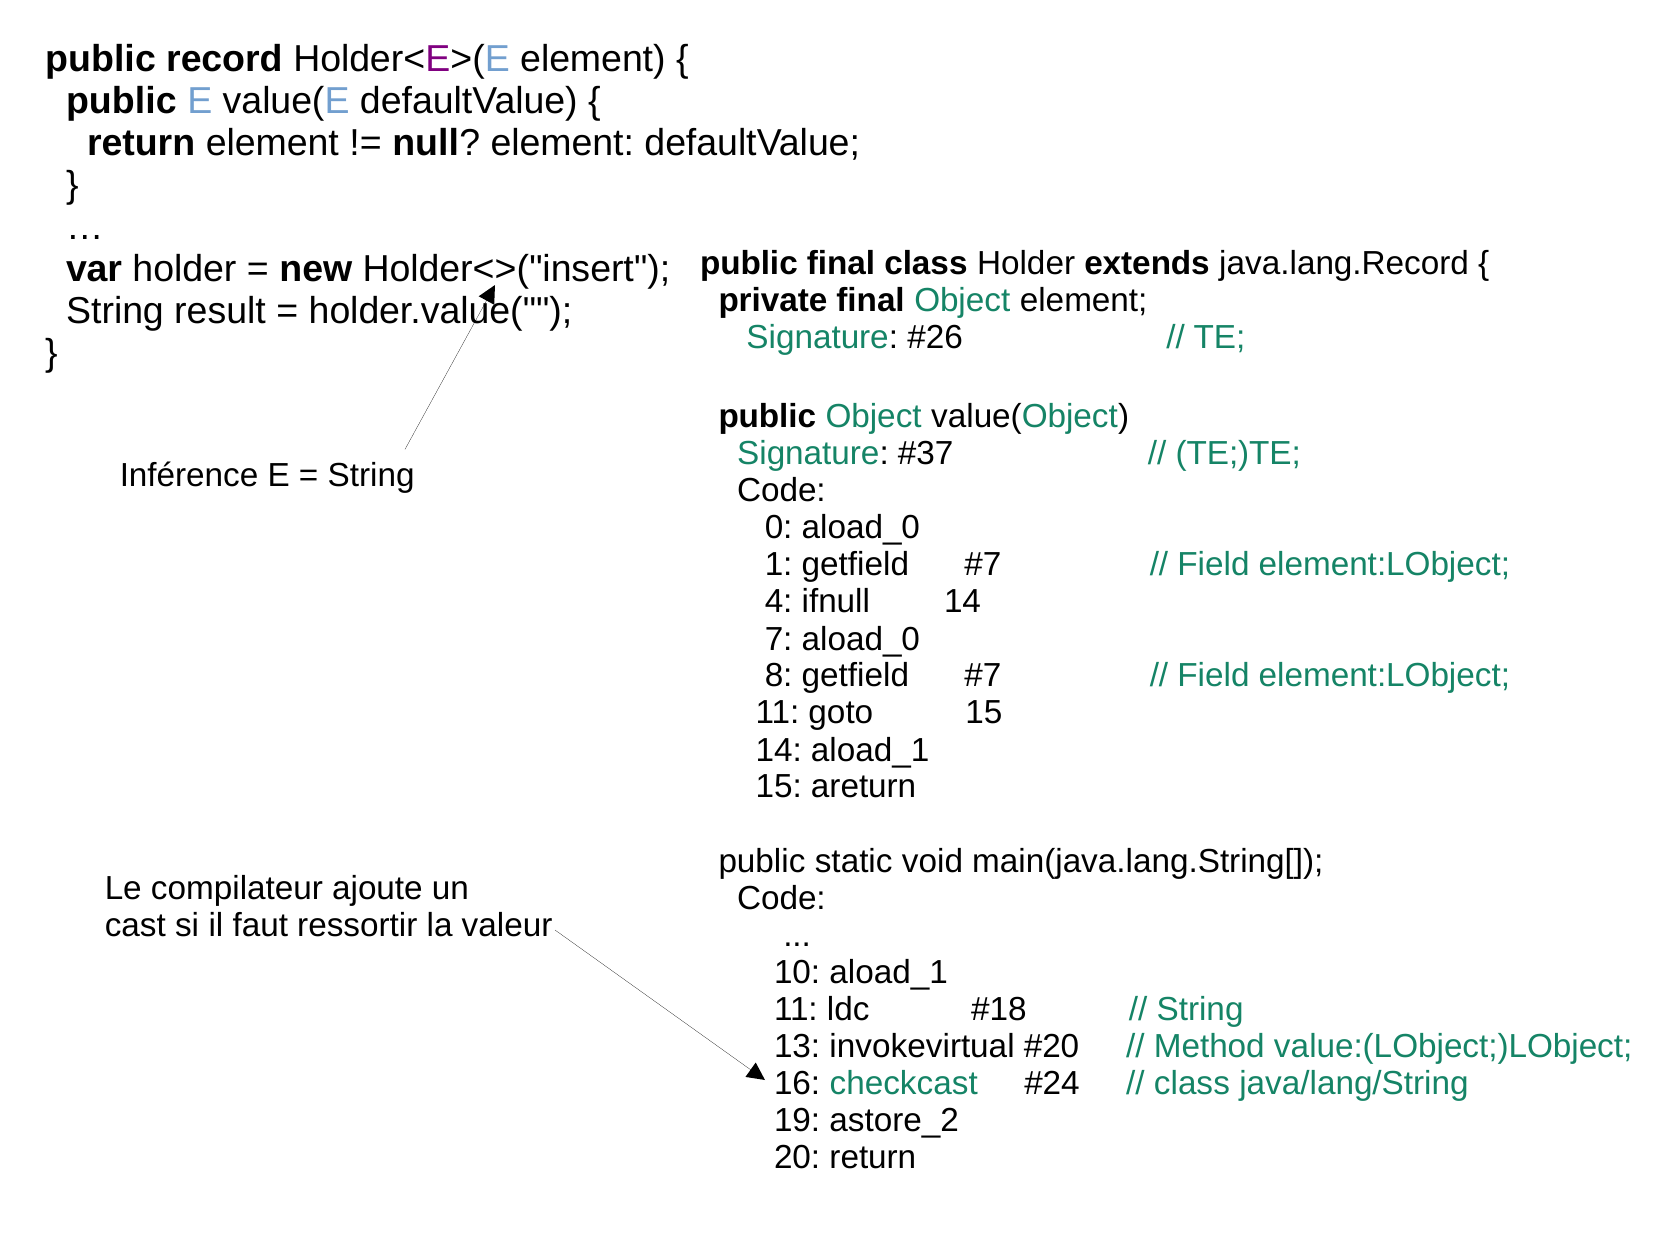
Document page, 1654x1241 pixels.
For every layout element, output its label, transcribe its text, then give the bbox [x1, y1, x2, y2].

text_box public final class Holder extends java.lang.Record { private final Object element; Signature: #26 // TE; public Object value(Object) Signature: #37 // (TE;)TE; Code: 0: aload_0 1: getfield #7 // Field element:LObject; 4: ifnull 14 7: aload_0 8: getfield #7 // Field element:LObject; 11: goto 15 14: aload_1 15: areturn public static void main(java.lang.String[]); Code: ... 10: aload_1 11: ldc #18 // String 13: invokevirtual #20 // Method value:(LObject;)LObject; 16: checkcast #24 // class java/lang/String 19: astore_2 20: return [685, 237, 1651, 1183]
text_box Inférence E = String [105, 449, 430, 502]
text_box Le compilateur ajoute un cast si il faut ressortir la valeur [90, 862, 586, 951]
text_box public record Holder<E>(E element) { public E value(E defaultValue) { return element != null? element: defaultValue; } … var holder = new Holder<>("insert"); String result = holder.value(""); } [30, 30, 901, 381]
